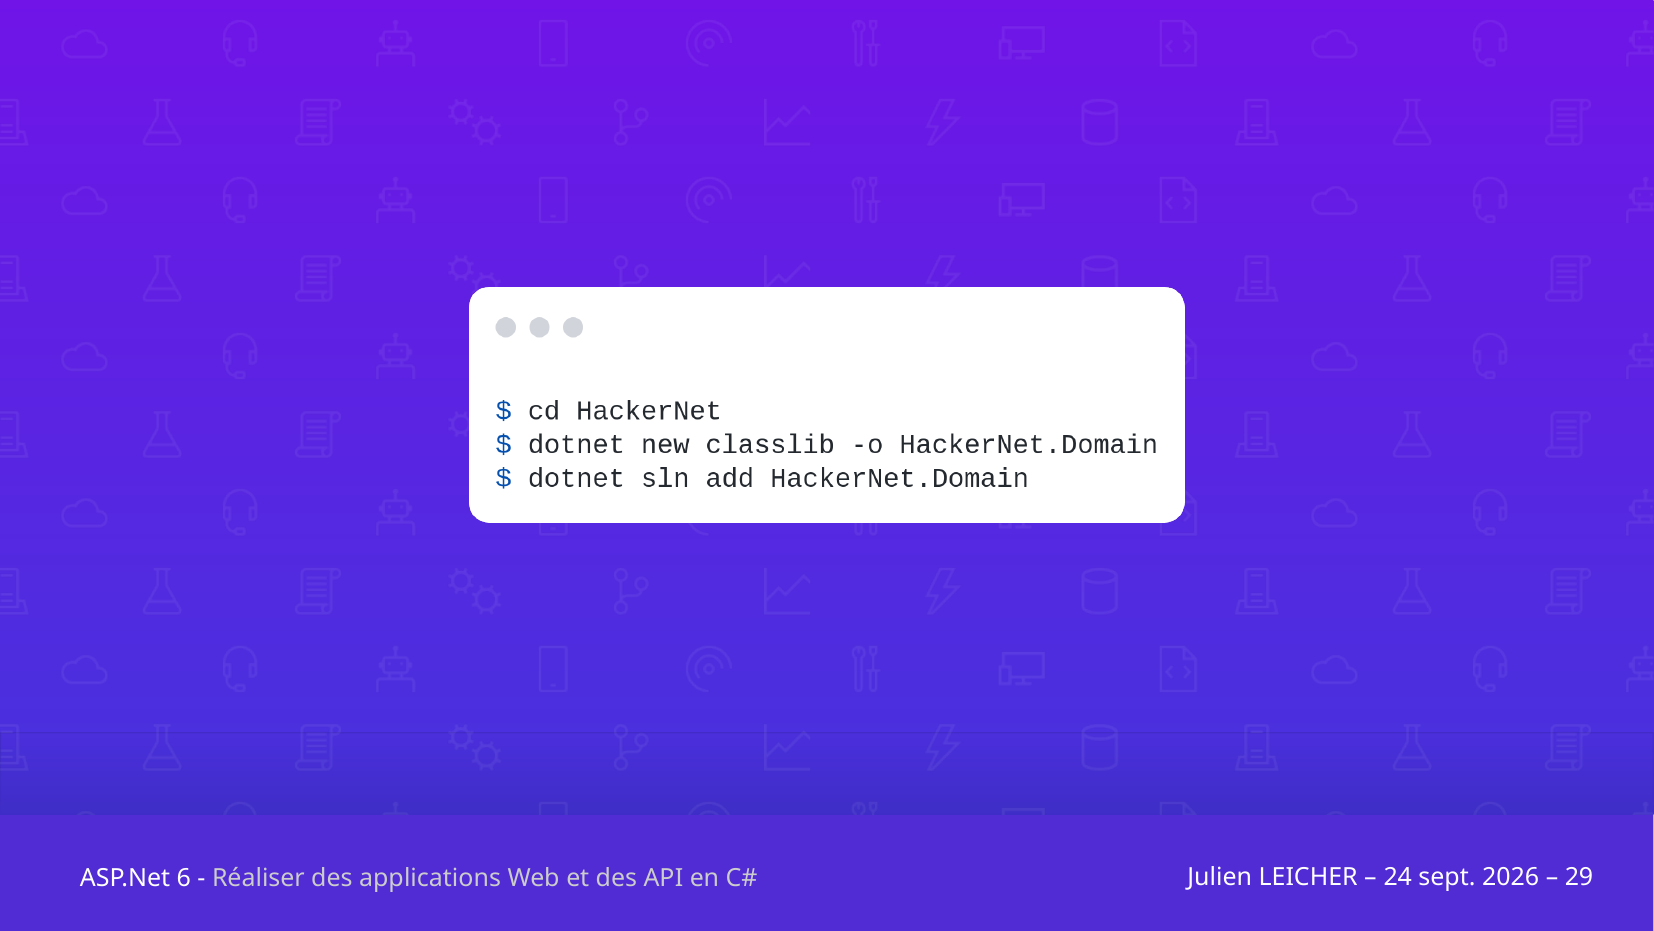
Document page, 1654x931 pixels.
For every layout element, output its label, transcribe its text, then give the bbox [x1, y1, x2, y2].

picture [441, 236, 1212, 573]
text_box Julien LEICHER – 1 mars 2022 – 27 [0, 815, 1654, 931]
text_box [0, 0, 1654, 815]
text_box ASP.Net 6 - Réaliser des applications Web et des API en C# [64, 852, 798, 898]
